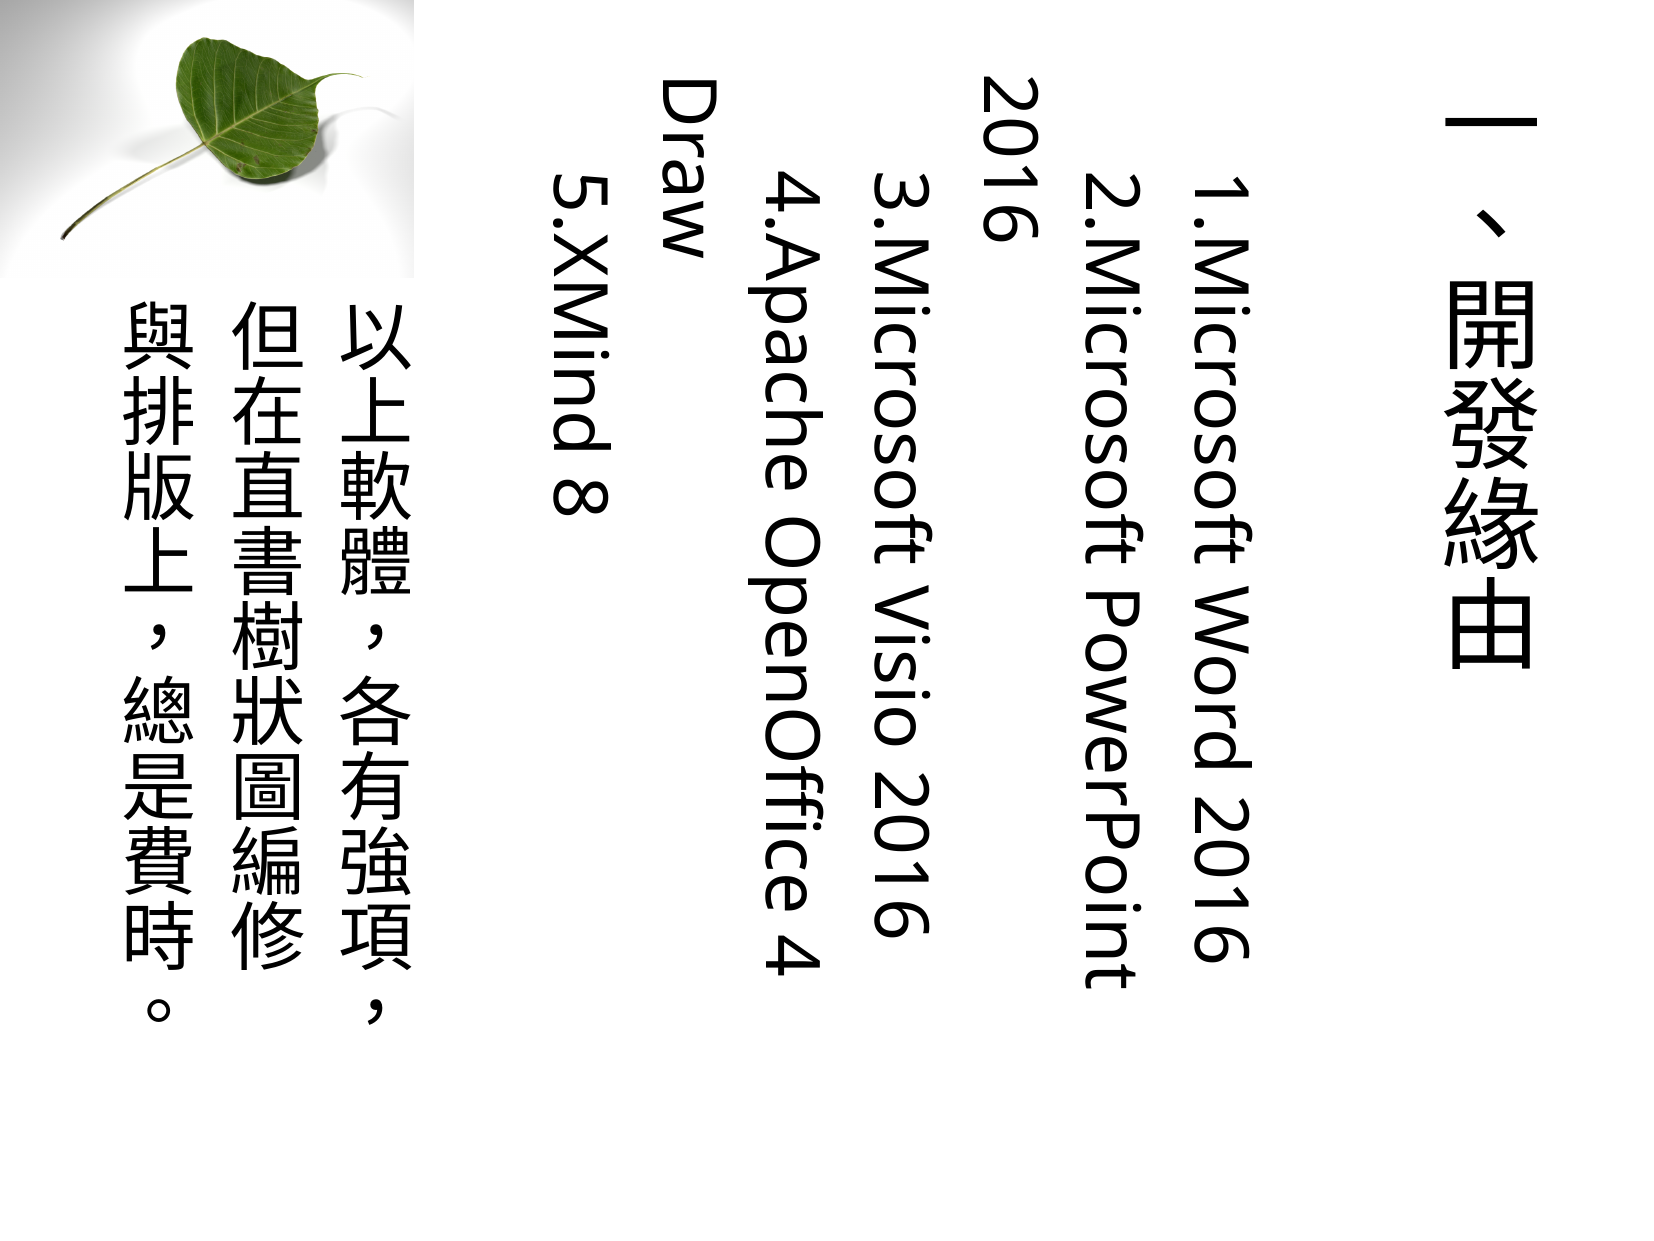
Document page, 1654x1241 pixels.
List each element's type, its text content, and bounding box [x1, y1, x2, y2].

text_box 一、開發緣由 1.Microsoft Word 2016 2.Microsoft PowerPoint 2016 3.Microsoft Visio 2016 4.Apache OpenOffice 4 Draw 5.XMind 8 以上軟體，各有強項， 但在直書樹狀圖編修 與排版上，總是費時。 是故開發此產生器！ [95, 59, 1571, 1182]
picture [0, 0, 414, 278]
